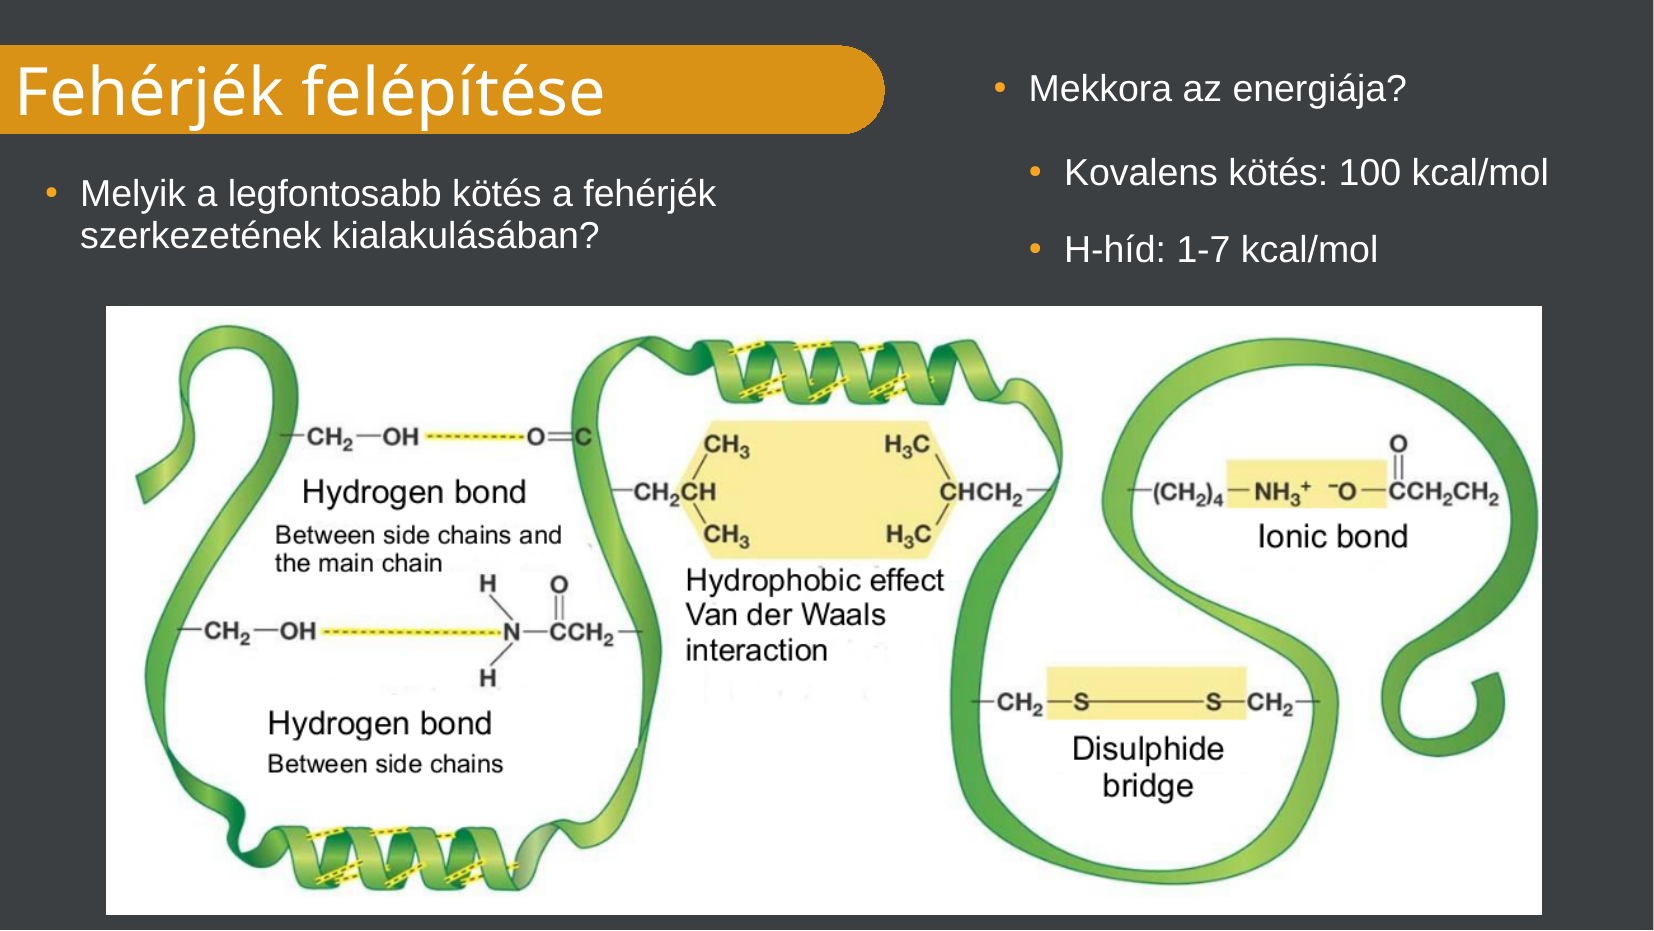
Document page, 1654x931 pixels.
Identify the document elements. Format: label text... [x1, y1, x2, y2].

picture [106, 306, 1542, 916]
text_box Mekkora az energiája? Kovalens kötés: 100 kcal/mol H-híd: 1-7 kcal/mol [978, 60, 1654, 780]
text_box Fehérjék felépítése [0, 45, 841, 135]
text_box [0, 44, 886, 135]
text_box Melyik a legfontosabb kötés a fehérjék szerkezetének kialakulásában? [30, 165, 931, 886]
